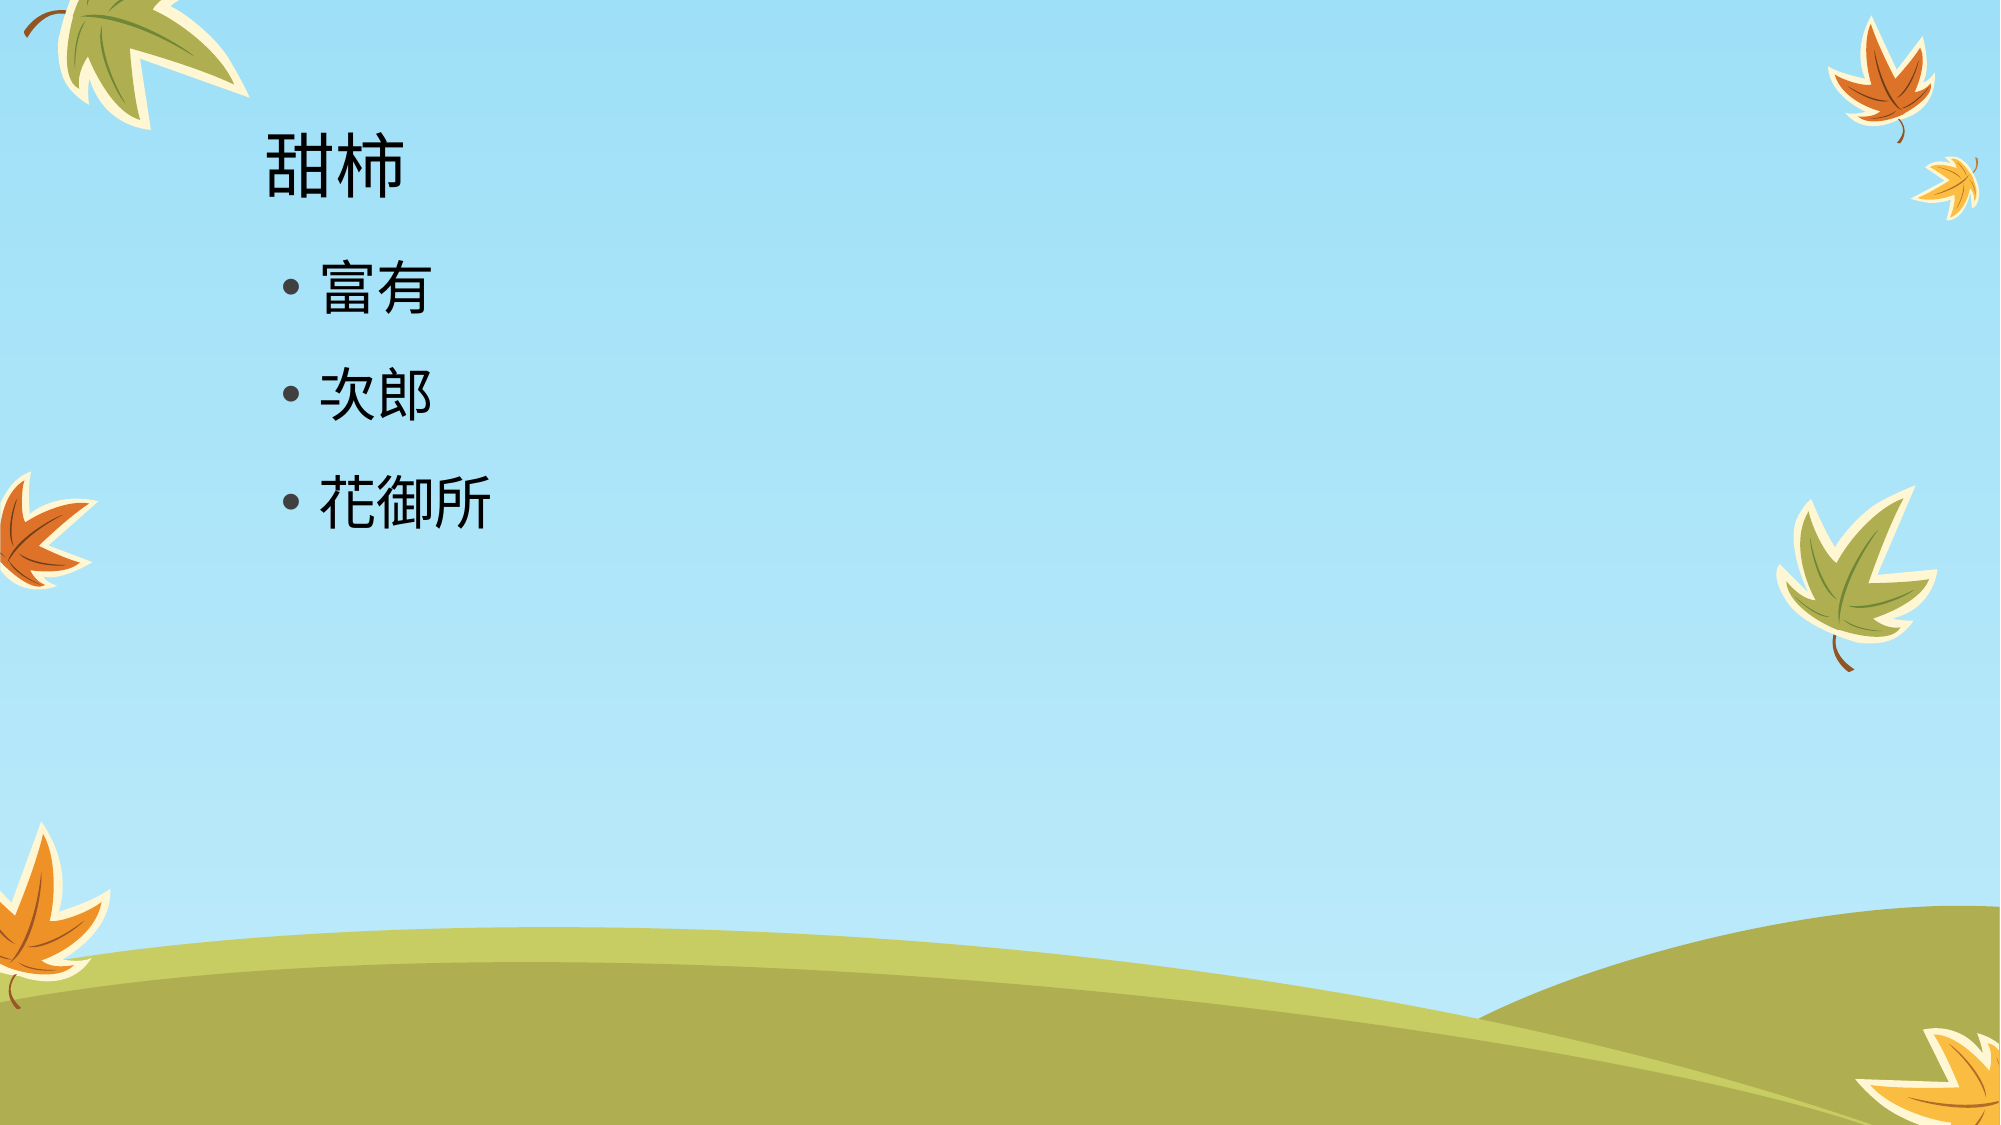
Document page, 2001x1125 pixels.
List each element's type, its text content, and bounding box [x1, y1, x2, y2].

list 富有 次郎 花御所 [250, 243, 1750, 926]
title 甜柿 [249, 12, 1749, 216]
